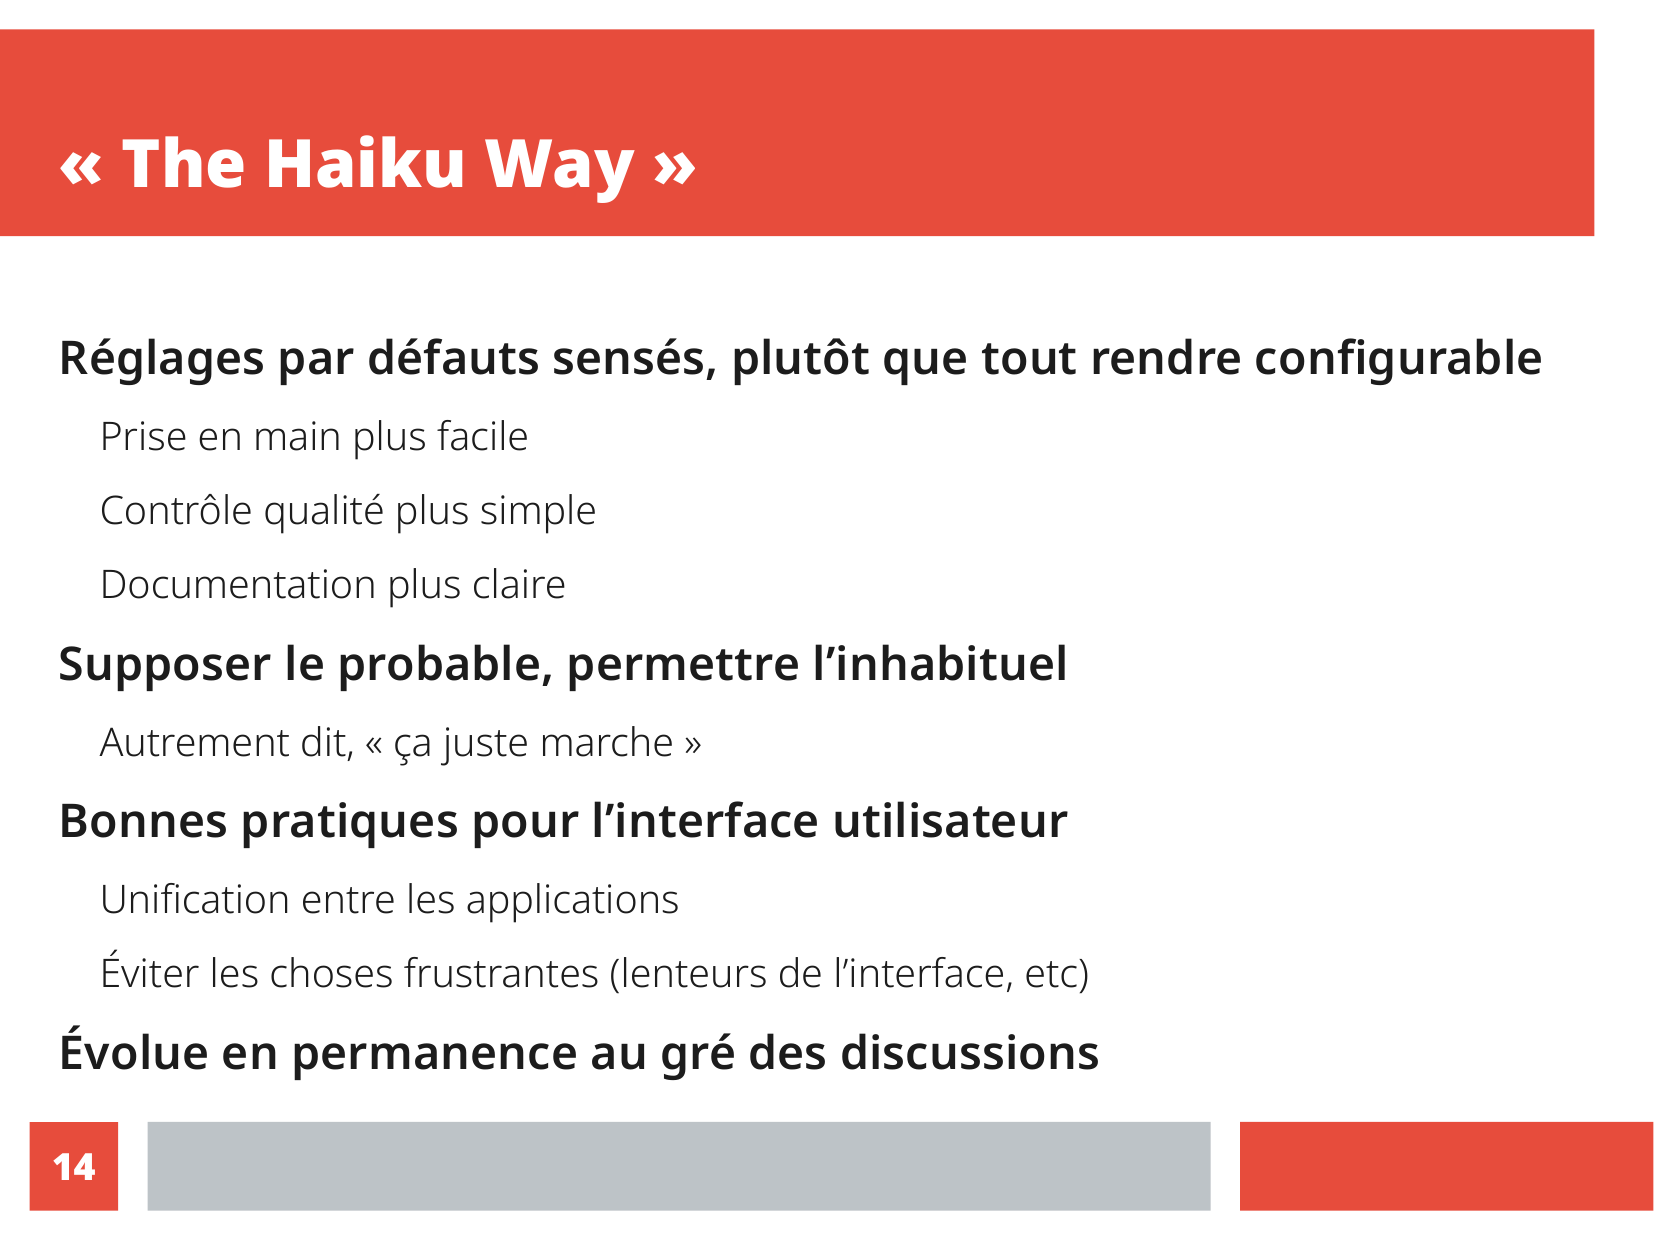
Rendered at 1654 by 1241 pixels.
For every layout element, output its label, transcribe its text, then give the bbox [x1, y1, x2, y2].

list Réglages par défauts sensés, plutôt que tout rendre configurable Prise en main plus facile Contrôle qualité plus simple Documentation plus claire Supposer le probable, permettre l’inhabituel Autrement dit, « ça juste marche » Bonnes pratiques pour l’interface utilisateur Unification entre les applications Éviter les choses frustrantes (lenteurs de l’interface, etc) Évolue en permanence au gré des discussions [59, 324, 1565, 1093]
title « The Haiku Way » [59, 59, 1595, 207]
